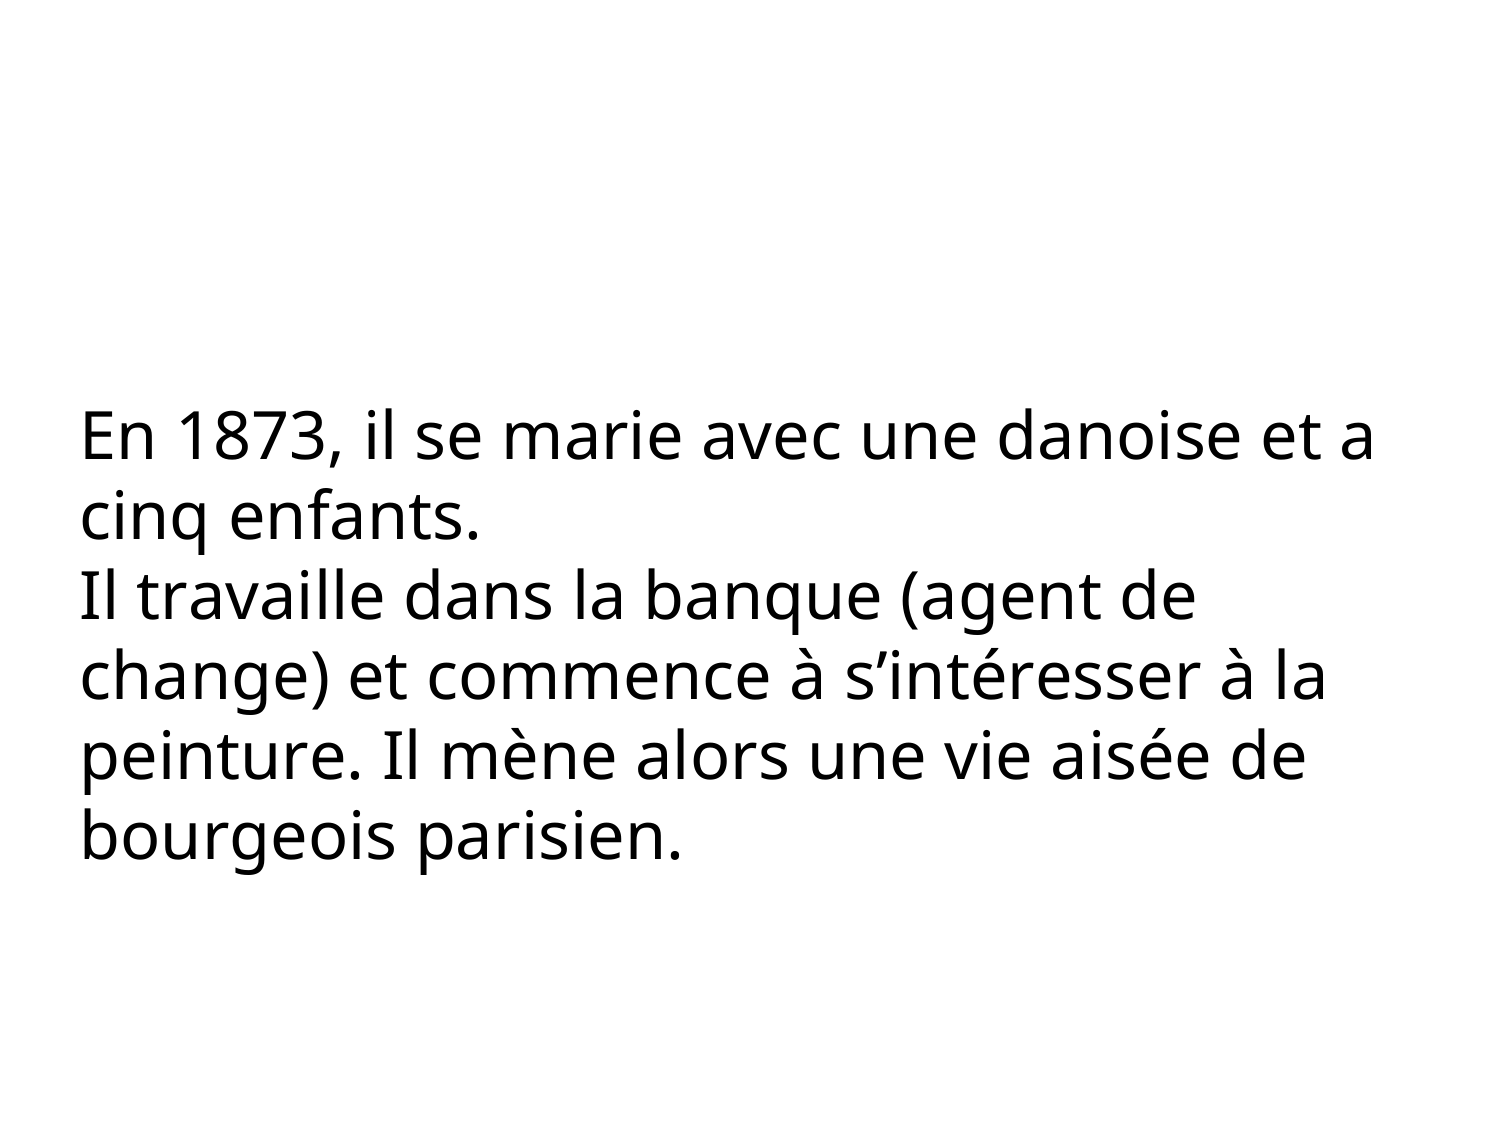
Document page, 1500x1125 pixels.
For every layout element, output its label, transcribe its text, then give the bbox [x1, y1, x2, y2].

text_box En 1873, il se marie avec une danoise et a cinq enfants. Il travaille dans la banque (agent de change) et commence à s’intéresser à la peinture. Il mène alors une vie aisée de bourgeois parisien. [64, 385, 1466, 881]
